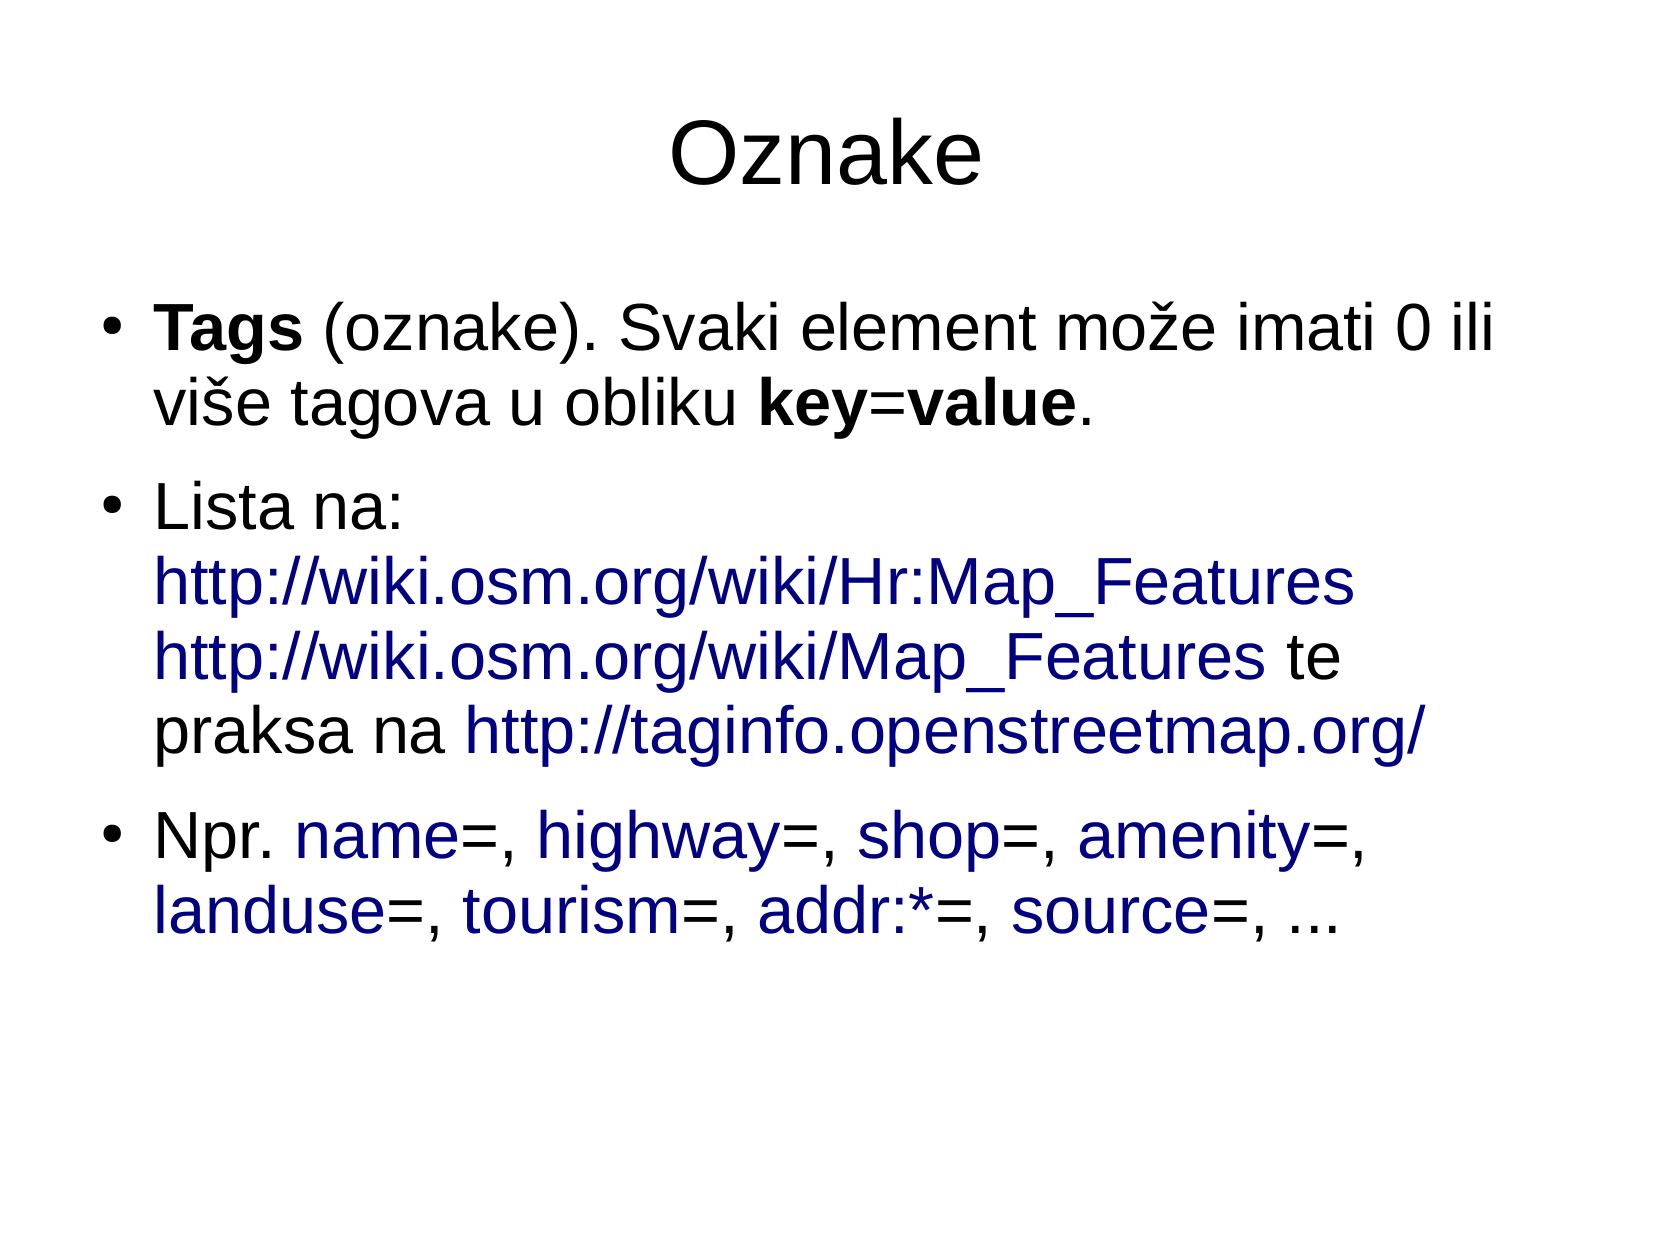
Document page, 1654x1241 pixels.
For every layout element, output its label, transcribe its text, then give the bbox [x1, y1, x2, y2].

list Tags (oznake). Svaki element može imati 0 ili više tagova u obliku key=value. Lista na: http://wiki.osm.org/wiki/Hr:Map_Features http://wiki.osm.org/wiki/Map_Features te praksa na http://taginfo.openstreetmap.org/ Npr. name=, highway=, shop=, amenity=, landuse=, tourism=, addr:*=, source=, ... [82, 290, 1538, 1010]
title Oznake [82, 49, 1571, 257]
